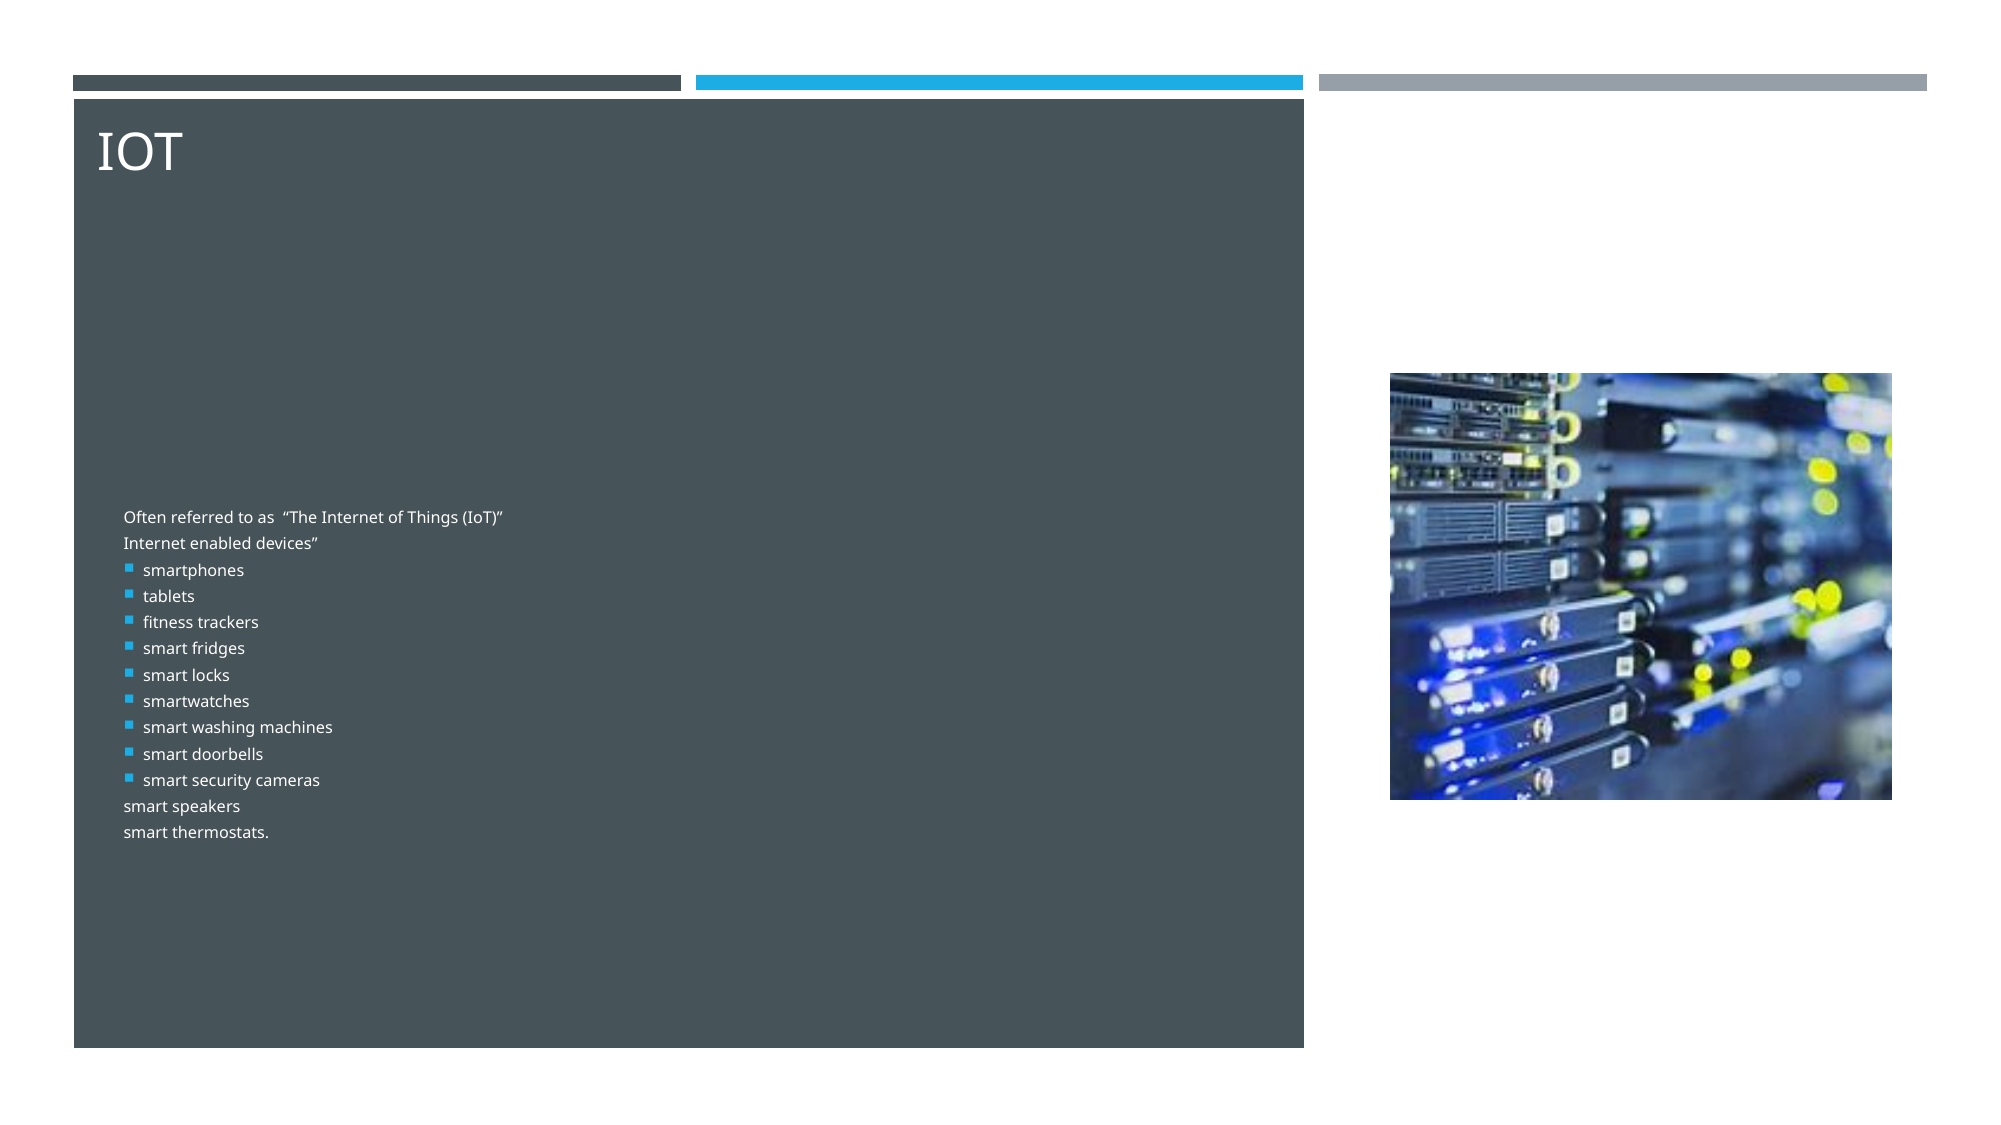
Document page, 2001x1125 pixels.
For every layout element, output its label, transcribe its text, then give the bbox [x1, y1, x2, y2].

picture [1390, 373, 1892, 800]
text_box [0, 0, 2000, 1125]
list Often referred to as “The Internet of Things (IoT)” Internet enabled devices” smartphones tablets fitness trackers smart fridges smart locks smartwatches smart washing machines smart doorbells smart security cameras smart speakers smart thermostats. [108, 469, 1282, 854]
title IOT [82, 103, 1174, 189]
